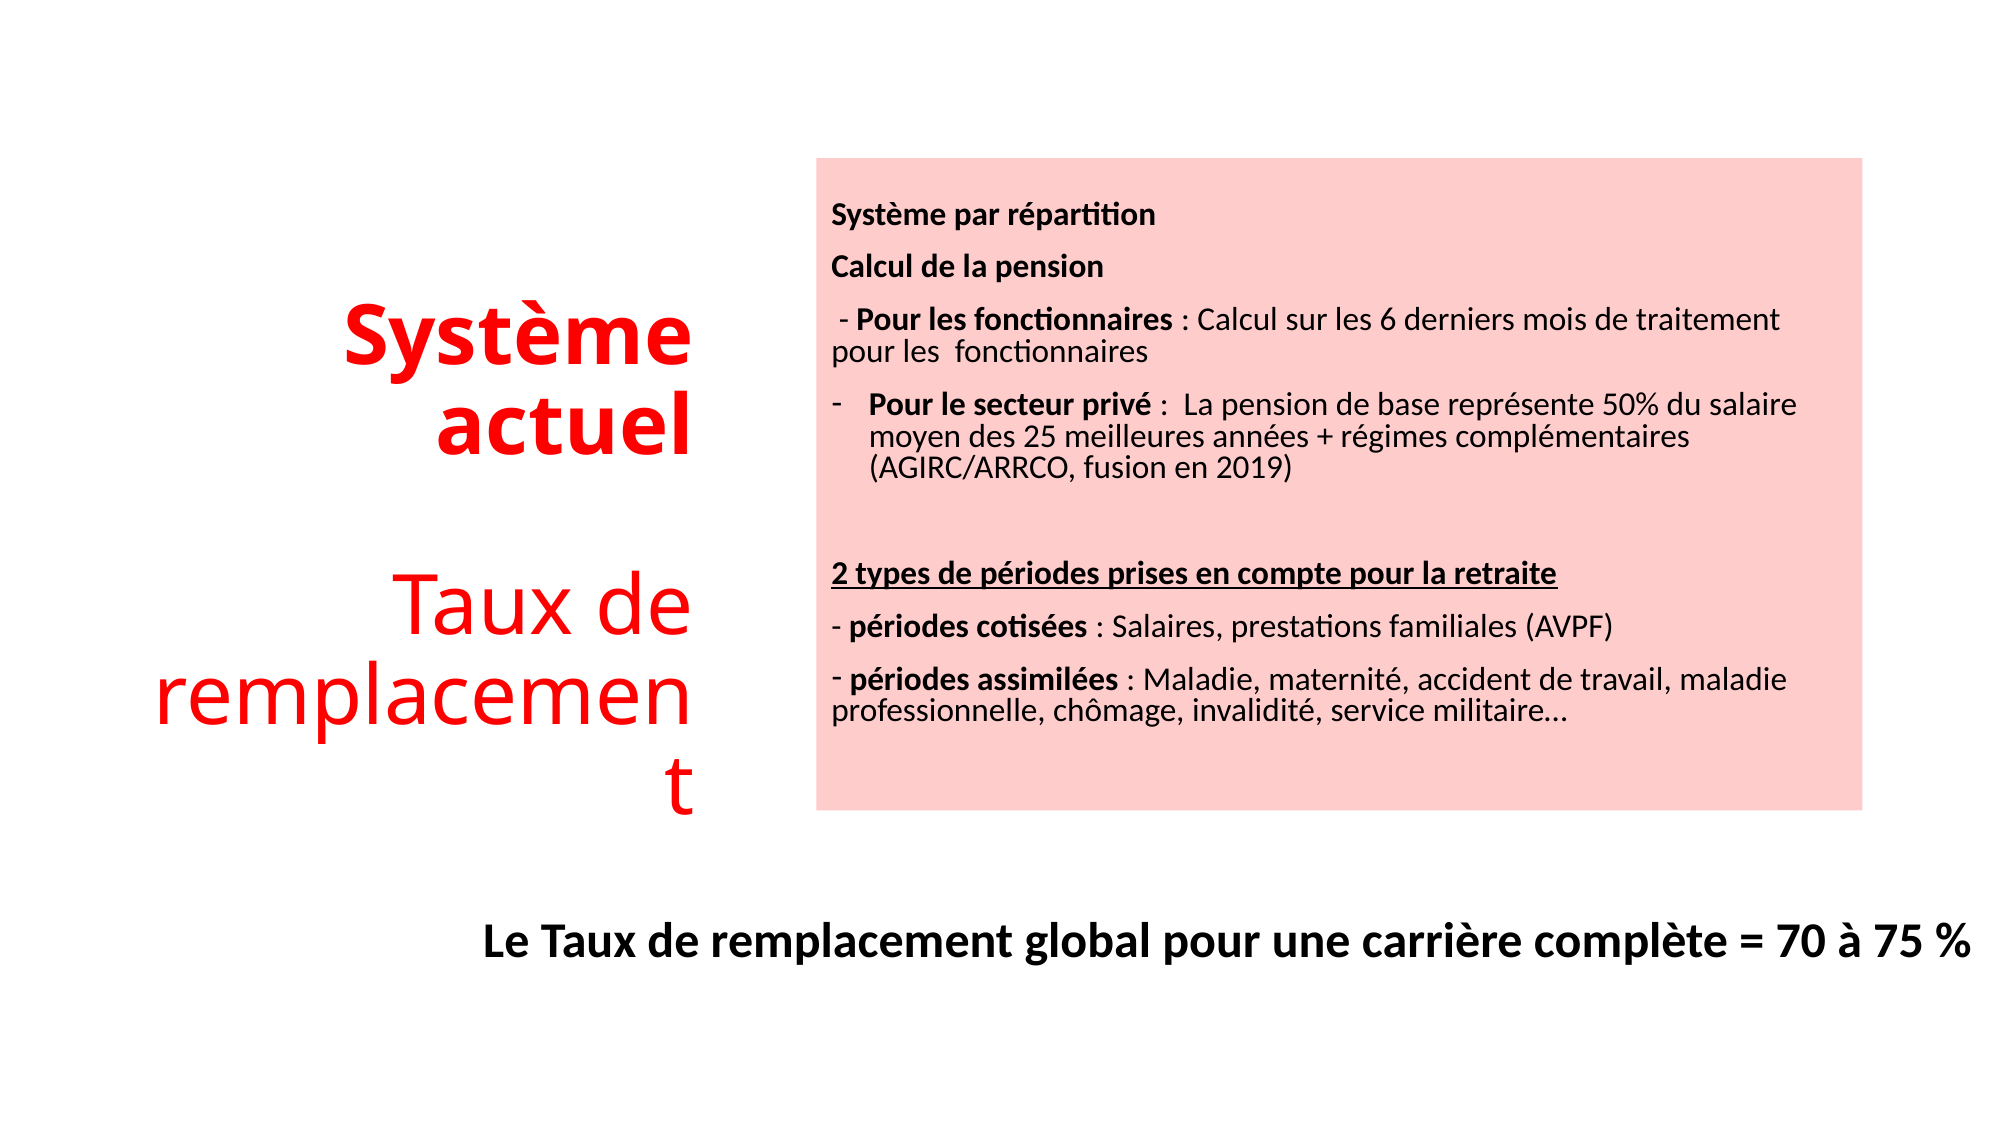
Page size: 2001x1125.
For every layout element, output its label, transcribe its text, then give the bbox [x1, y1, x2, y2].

list Système par répartition Calcul de la pension - Pour les fonctionnaires : Calcul sur les 6 derniers mois de traitement pour les fonctionnaires Pour le secteur privé : La pension de base représente 50% du salaire moyen des 25 meilleures années + régimes complémentaires (AGIRC/ARRCO, fusion en 2019) 2 types de périodes prises en compte pour la retraite - périodes cotisées : Salaires, prestations familiales (AVPF) périodes assimilées : Maladie, maternité, accident de travail, maladie professionnelle, chômage, invalidité, service militaire… [816, 158, 1863, 811]
title Système actuel Taux de remplacement [137, 158, 711, 967]
text_box Le Taux de remplacement global pour une carrière complète = 70 à 75 % [468, 912, 1993, 976]
